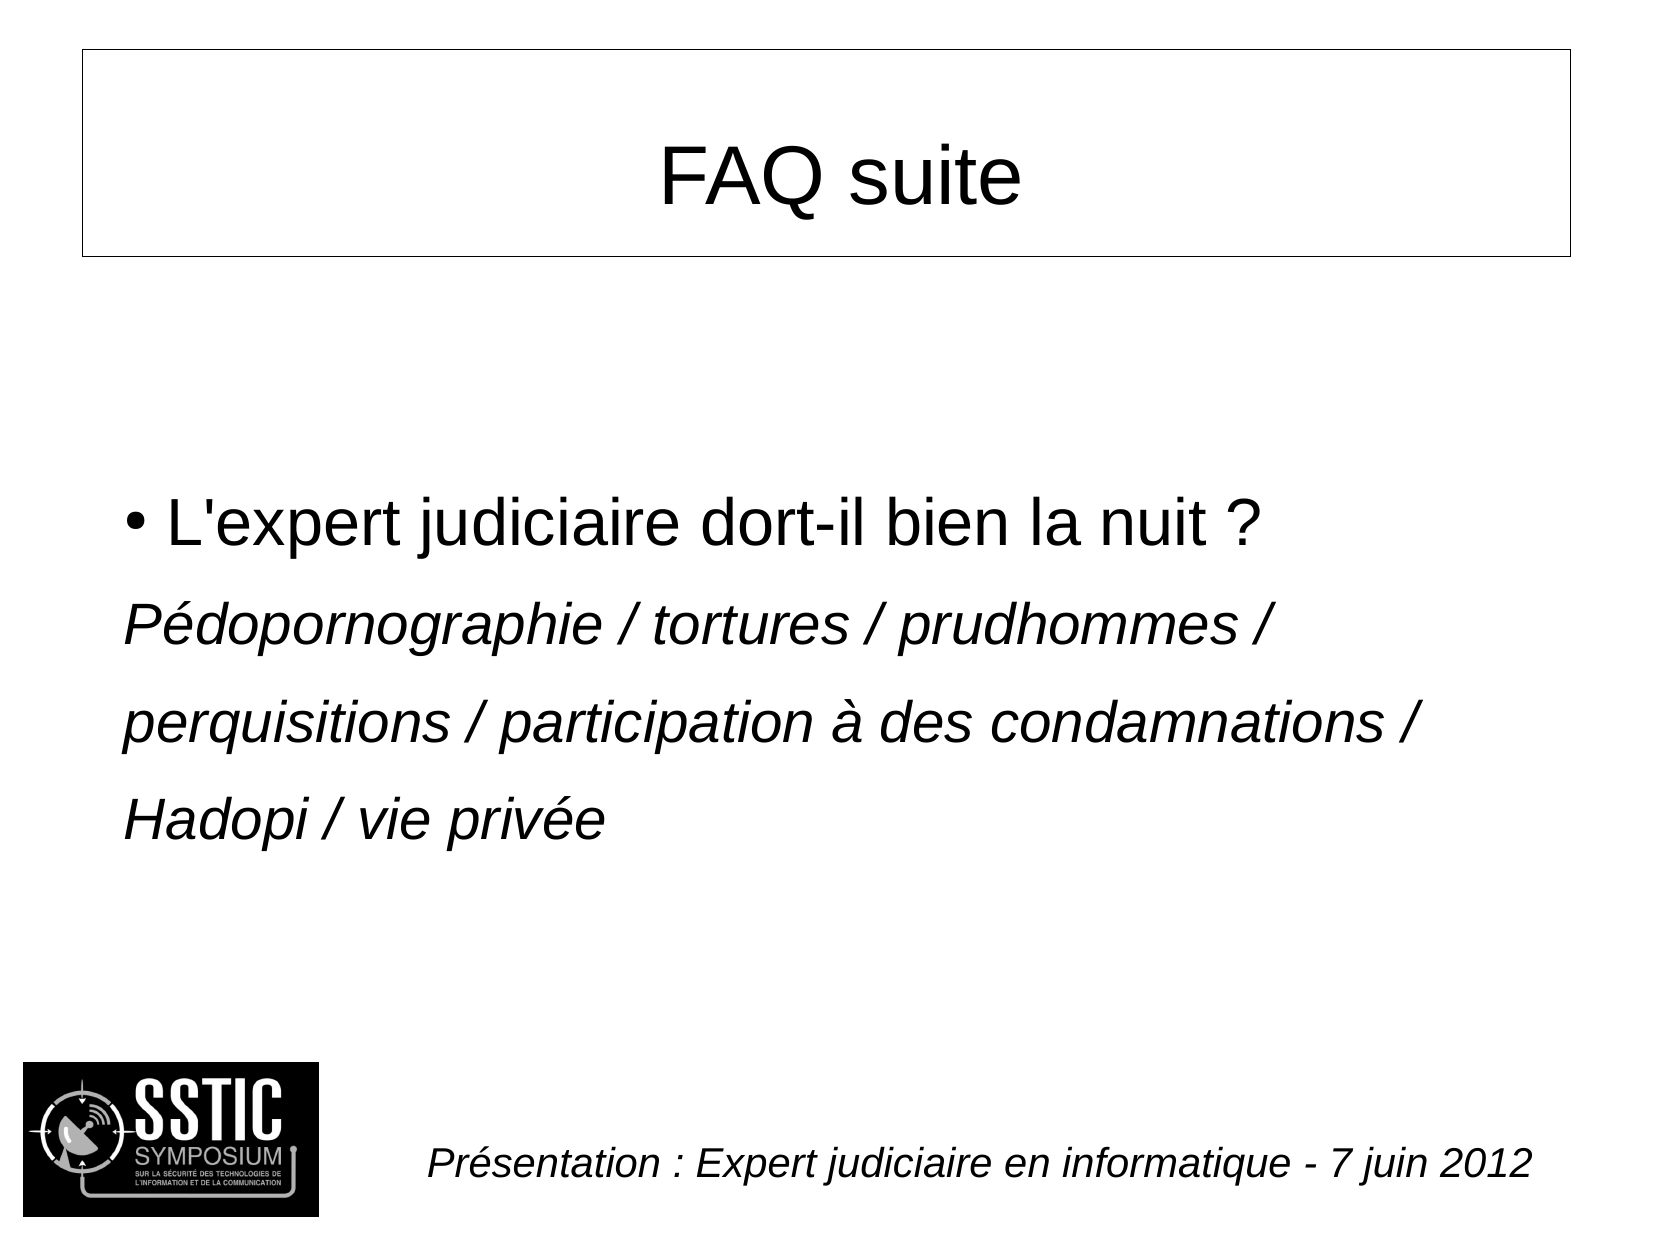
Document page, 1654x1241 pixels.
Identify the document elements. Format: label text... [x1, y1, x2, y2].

picture [23, 1062, 319, 1217]
subtitle L'expert judiciaire dort-il bien la nuit ? Pédopornographie / tortures / prudhommes / perquisitions / participation à des condamnations / Hadopi / vie privée [124, 290, 1580, 1010]
text_box Présentation : Expert judiciaire en informatique - 7 juin 2012 [377, 1110, 1583, 1217]
title FAQ suite [82, 49, 1571, 257]
